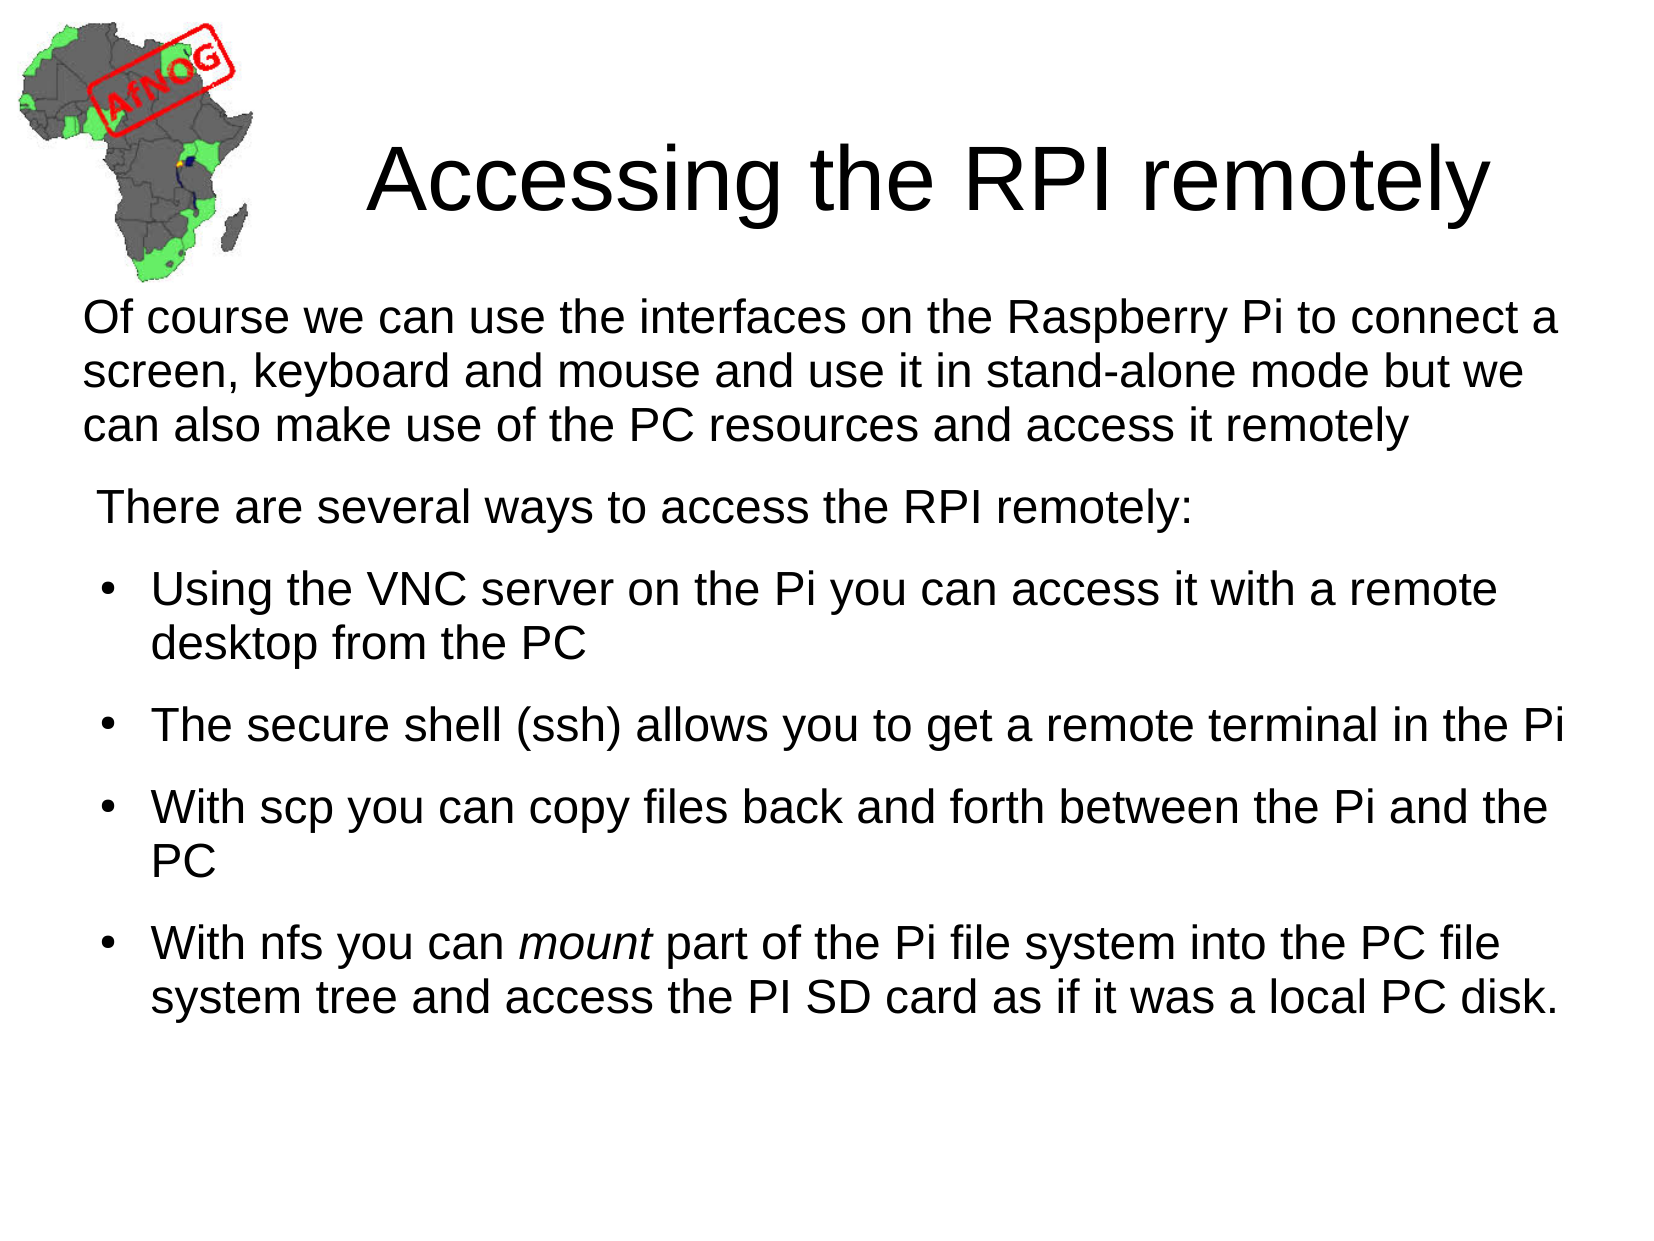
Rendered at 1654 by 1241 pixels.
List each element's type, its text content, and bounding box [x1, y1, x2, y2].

picture [9, 0, 259, 291]
list Of course we can use the interfaces on the Raspberry Pi to connect a screen, keyboard and mouse and use it in stand-alone mode but we can also make use of the PC resources and access it remotely There are several ways to access the RPI remotely: Using the VNC server on the Pi you can access it with a remote desktop from the PC The secure shell (ssh) allows you to get a remote terminal in the Pi With scp you can copy files back and forth between the Pi and the PC With nfs you can mount part of the Pi file system into the PC file system tree and access the PI SD card as if it was a local PC disk. [82, 290, 1571, 1156]
title Accessing the RPI remotely [300, 75, 1561, 283]
